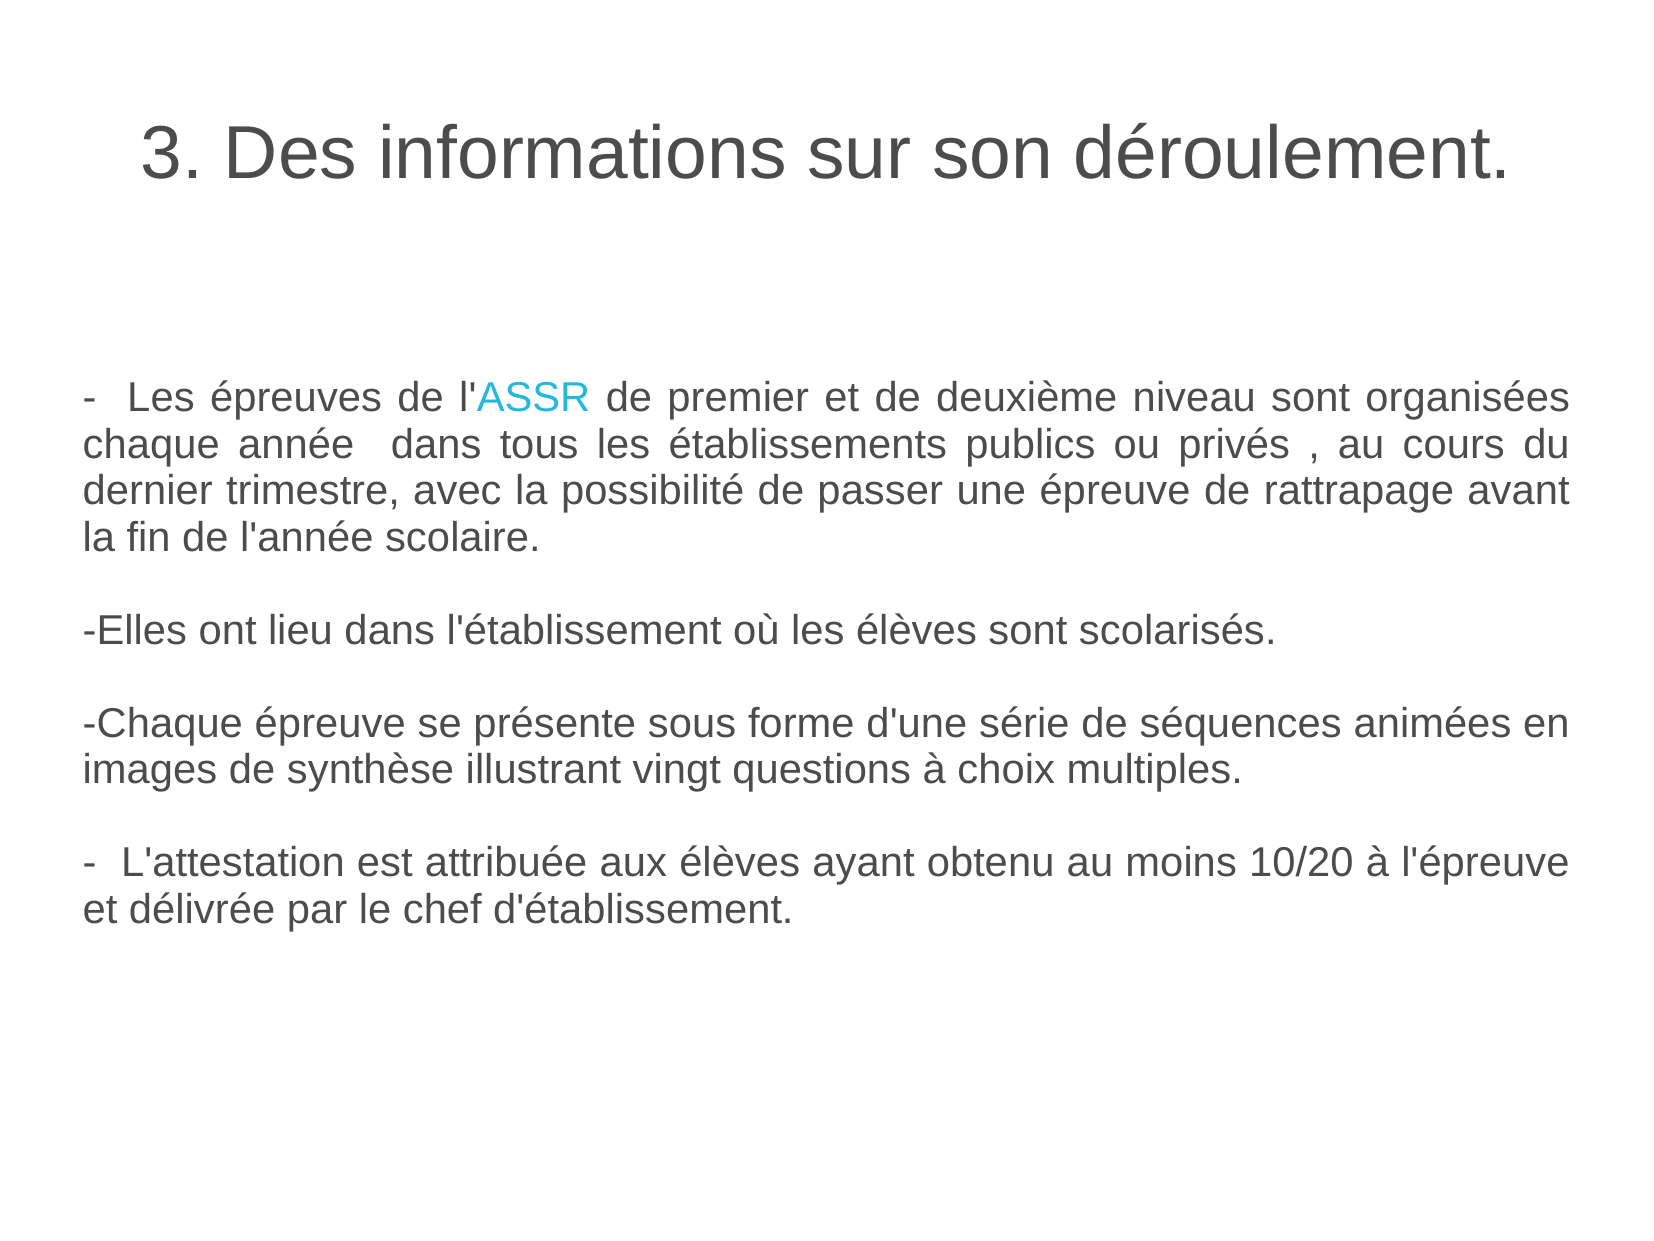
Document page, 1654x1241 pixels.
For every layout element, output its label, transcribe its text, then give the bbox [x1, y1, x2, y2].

title 3. Des informations sur son déroulement. [82, 49, 1571, 257]
subtitle - Les épreuves de l'ASSR de premier et de deuxième niveau sont organisées chaque année dans tous les établissements publics ou privés , au cours du dernier trimestre, avec la possibilité de passer une épreuve de rattrapage avant la fin de l'année scolaire. -Elles ont lieu dans l'établissement où les élèves sont scolarisés. -Chaque épreuve se présente sous forme d'une série de séquences animées en images de synthèse illustrant vingt questions à choix multiples. - L'attestation est attribuée aux élèves ayant obtenu au moins 10/20 à l'épreuve et délivrée par le chef d'établissement. [82, 290, 1571, 1109]
